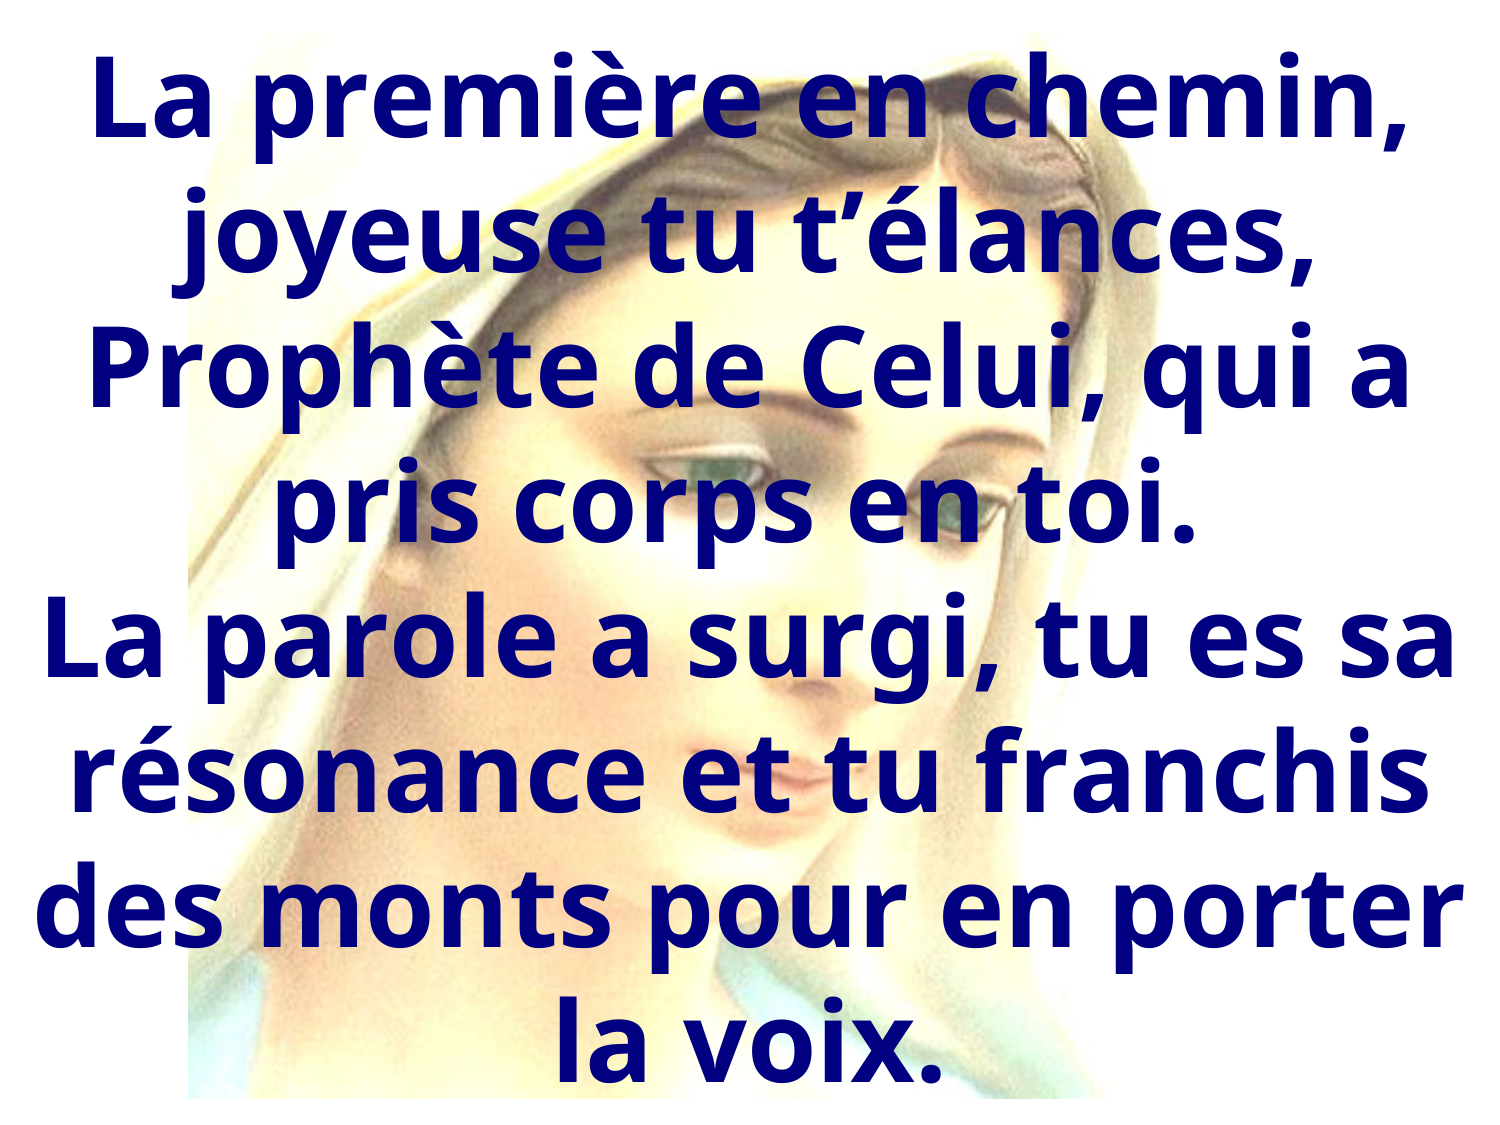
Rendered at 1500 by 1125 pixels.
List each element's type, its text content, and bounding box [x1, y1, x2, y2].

list La première en chemin, joyeuse tu t’élances, Prophète de Celui, qui a pris corps en toi. La parole a surgi, tu es sa résonance et tu franchis des monts pour en porter la voix. [0, 17, 1500, 957]
picture [188, 957, 1264, 1099]
